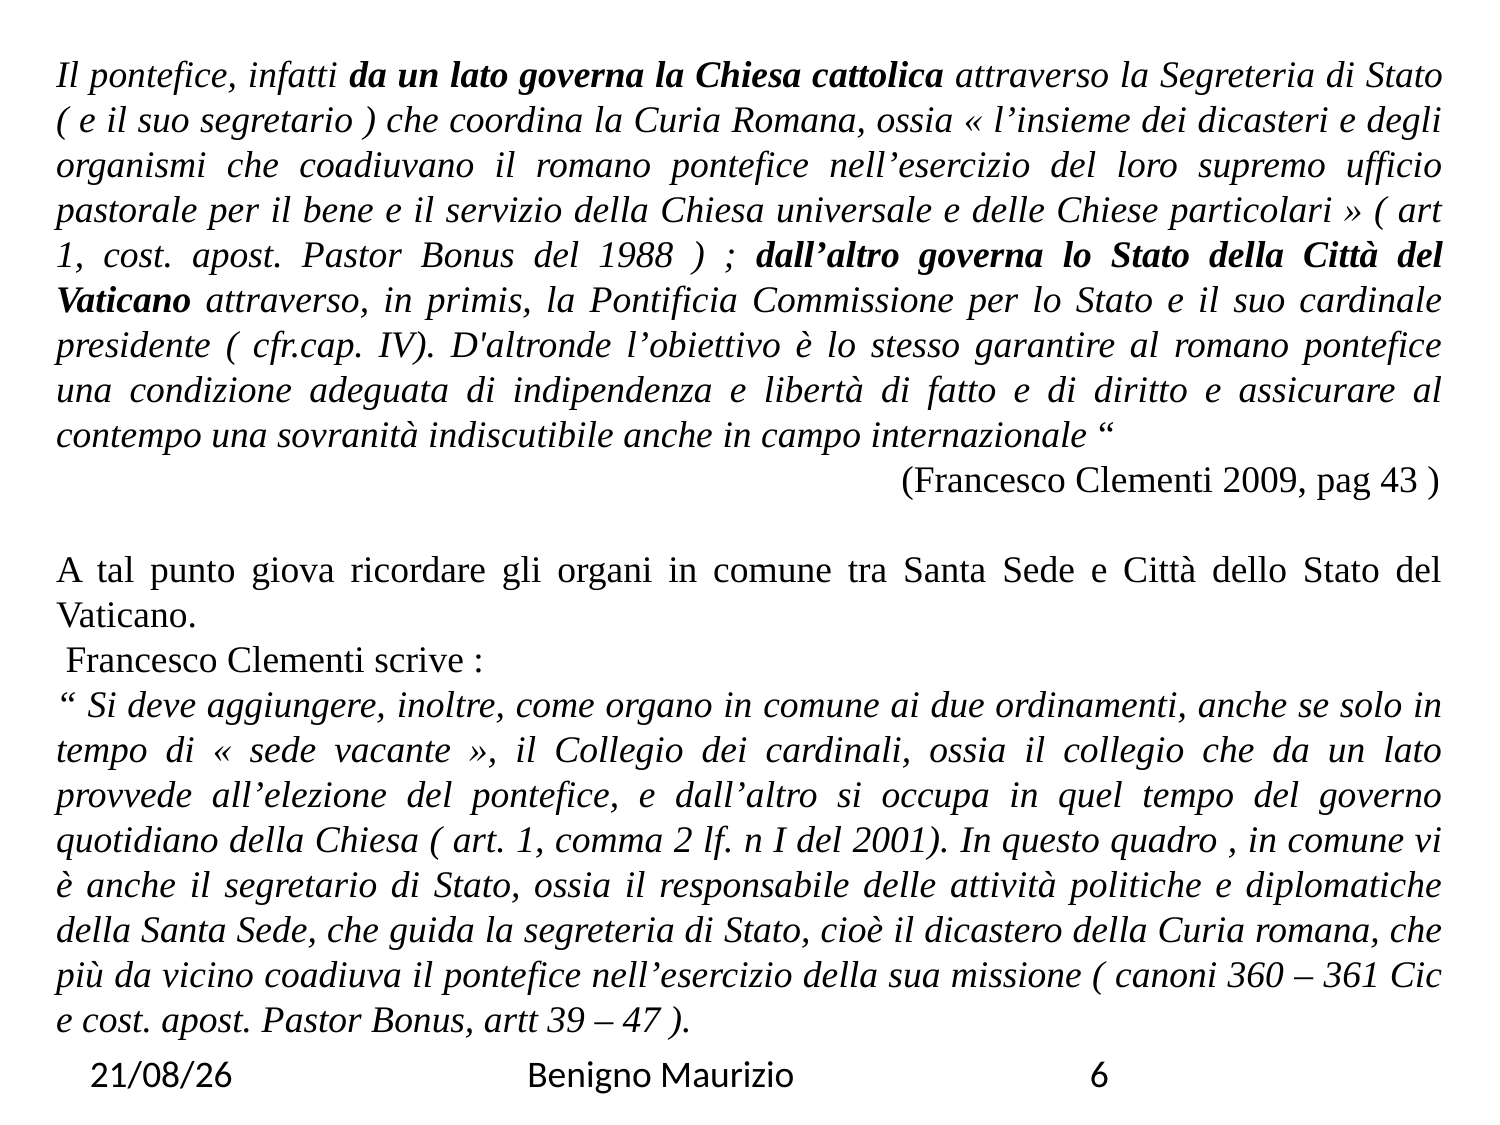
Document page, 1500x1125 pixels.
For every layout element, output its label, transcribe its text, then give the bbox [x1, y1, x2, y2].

slide_number 14/07/15 [75, 1042, 425, 1103]
text_box Il pontefice, infatti da un lato governa la Chiesa cattolica attraverso la Segreteria di Stato ( e il suo segretario ) che coordina la Curia Romana, ossia « l’insieme dei dicasteri e degli organismi che coadiuvano il romano pontefice nell’esercizio del loro supremo ufficio pastorale per il bene e il servizio della Chiesa universale e delle Chiese particolari » ( art 1, cost. apost. Pastor Bonus del 1988 ) ; dall’altro governa lo Stato della Città del Vaticano attraverso, in primis, la Pontificia Commissione per lo Stato e il suo cardinale presidente ( cfr.cap. IV). D'altronde l’obiettivo è lo stesso garantire al romano pontefice una condizione adeguata di indipendenza e libertà di fatto e di diritto e assicurare al contempo una sovranità indiscutibile anche in campo internazionale “ (Francesco Clementi 2009, pag 43 ) A tal punto giova ricordare gli organi in comune tra Santa Sede e Città dello Stato del Vaticano. Francesco Clementi scrive : “ Si deve aggiungere, inoltre, come organo in comune ai due ordinamenti, anche se solo in tempo di « sede vacante », il Collegio dei cardinali, ossia il collegio che da un lato provvede all’elezione del pontefice, e dall’altro si occupa in quel tempo del governo quotidiano della Chiesa ( art. 1, comma 2 lf. n I del 2001). In questo quadro , in comune vi è anche il segretario di Stato, ossia il responsabile delle attività politiche e diplomatiche della Santa Sede, che guida la segreteria di Stato, cioè il dicastero della Curia romana, che più da vicino coadiuva il pontefice nell’esercizio della sua missione ( canoni 360 – 361 Cic e cost. apost. Pastor Bonus, artt 39 – 47 ). [41, 42, 1459, 1048]
footer Benigno Maurizio [512, 1042, 988, 1103]
slide_number <numero> [1074, 1042, 1425, 1103]
